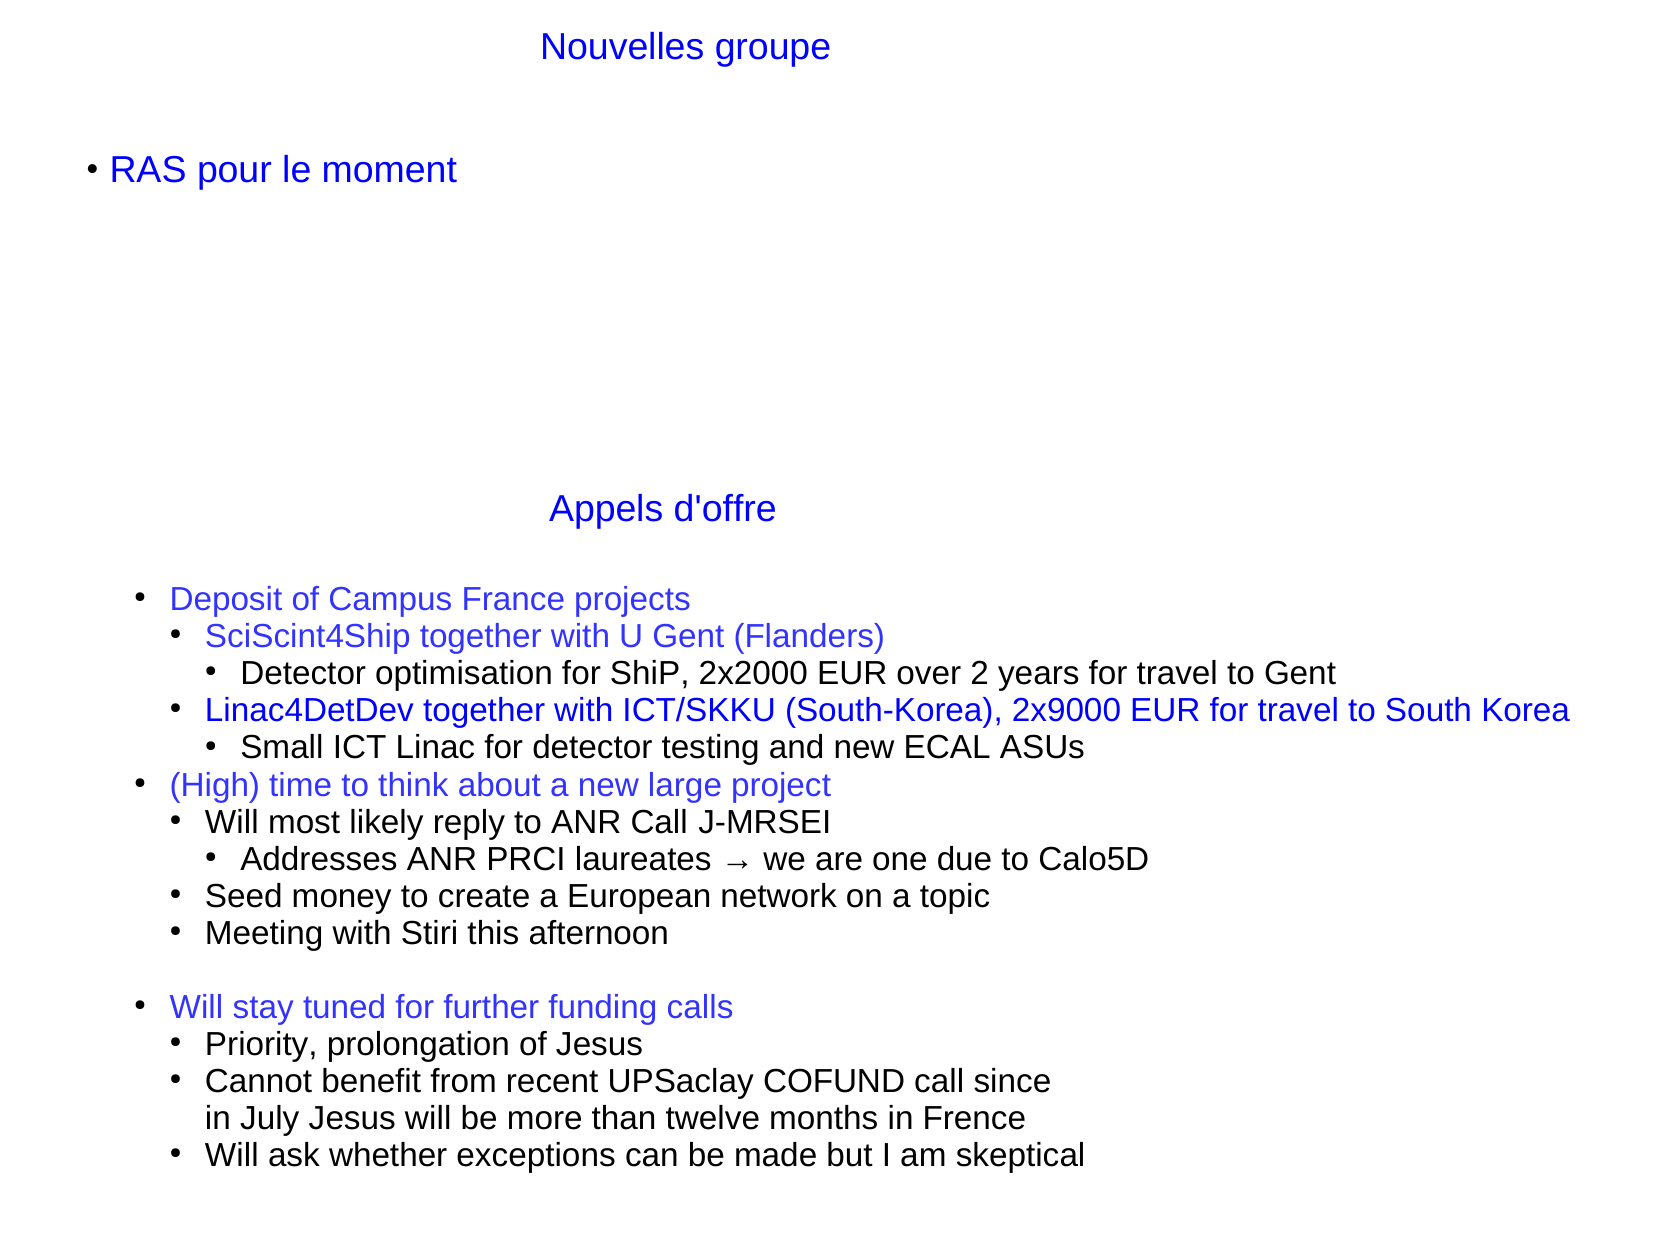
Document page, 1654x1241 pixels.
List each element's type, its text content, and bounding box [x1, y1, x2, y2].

text_box Appels d'offre [534, 477, 792, 538]
text_box RAS pour le moment [71, 141, 1654, 296]
text_box Nouvelles groupe [525, 16, 847, 73]
text_box Deposit of Campus France projects SciScint4Ship together with U Gent (Flanders) Detector optimisation for ShiP, 2x2000 EUR over 2 years for travel to Gent Linac4DetDev together with ICT/SKKU (South-Korea), 2x9000 EUR for travel to South Korea Small ICT Linac for detector testing and new ECAL ASUs (High) time to think about a new large project Will most likely reply to ANR Call J-MRSEI Addresses ANR PRCI laureates → we are one due to Calo5D Seed money to create a European network on a topic Meeting with Stiri this afternoon Will stay tuned for further funding calls Priority, prolongation of Jesus Cannot benefit from recent UPSaclay COFUND call since in July Jesus will be more than twelve months in Frence Will ask whether exceptions can be made but I am skeptical [119, 573, 1586, 1221]
